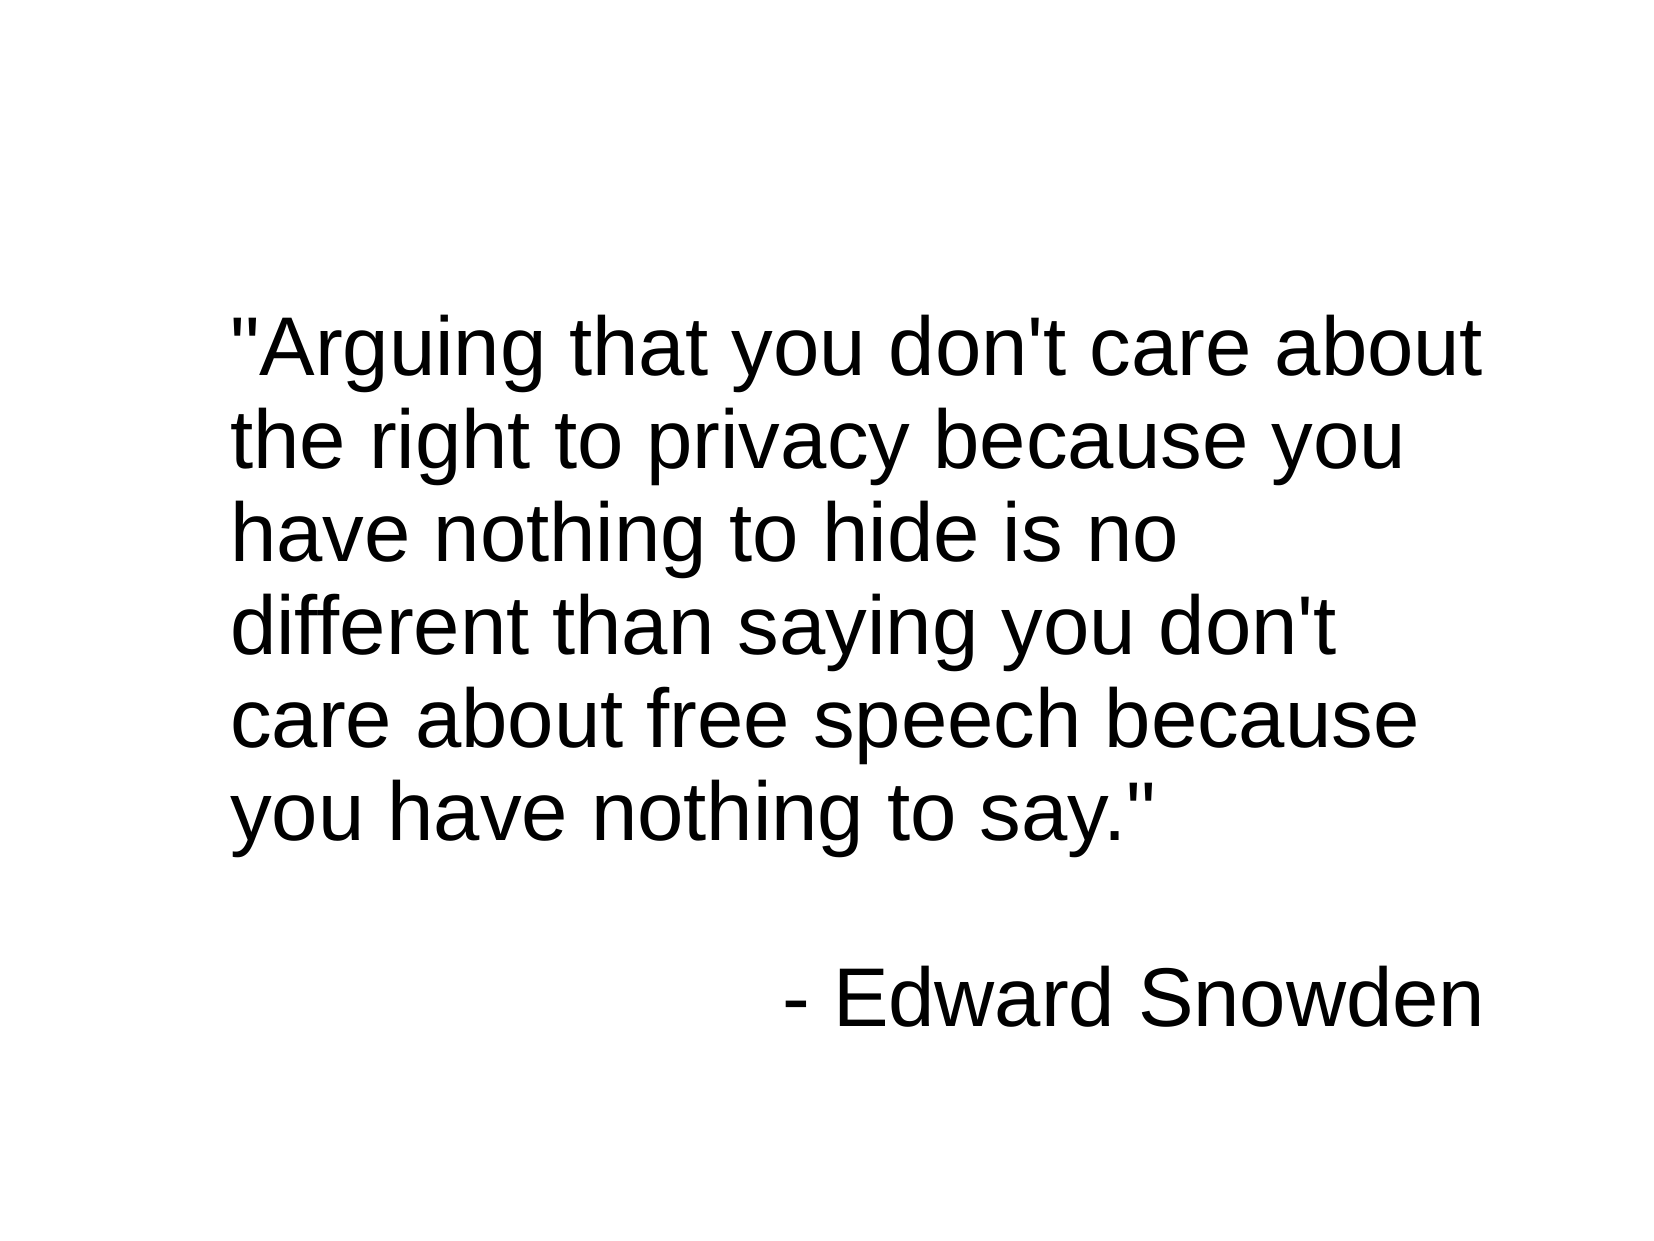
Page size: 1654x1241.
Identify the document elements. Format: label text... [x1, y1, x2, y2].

text_box "Arguing that you don't care about the right to privacy because you have nothing to hide is no different than saying you don't care about free speech because you have nothing to say." - Edward Snowden [180, 200, 1501, 1148]
